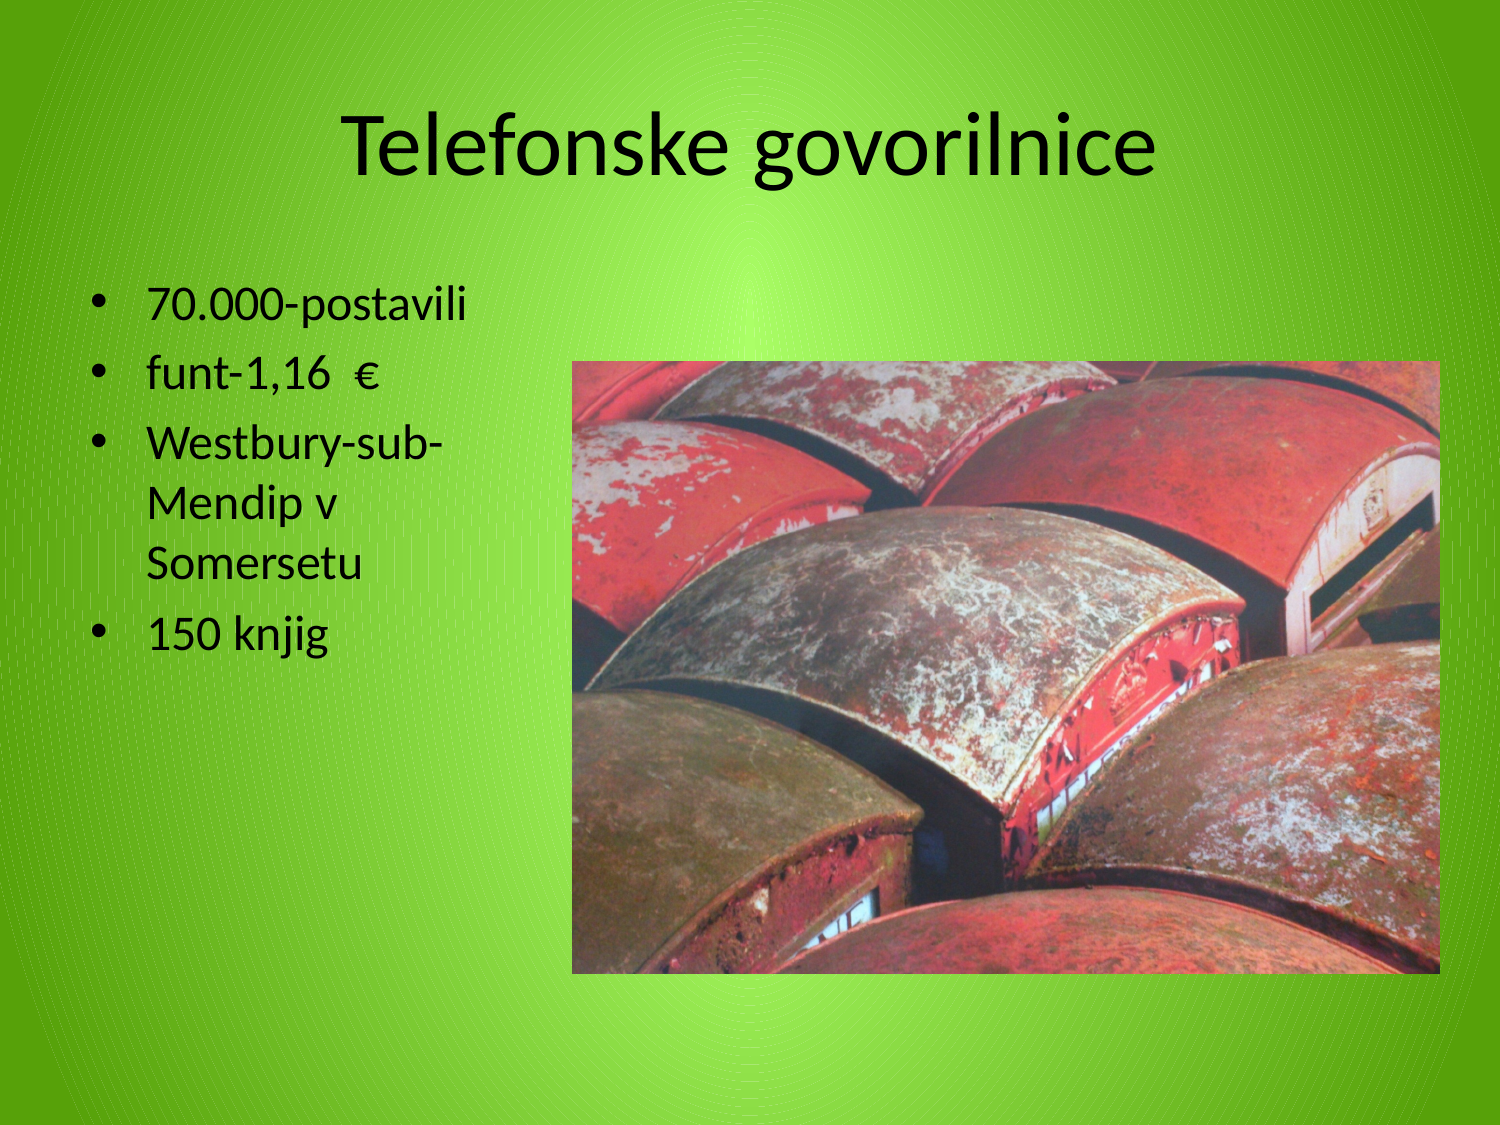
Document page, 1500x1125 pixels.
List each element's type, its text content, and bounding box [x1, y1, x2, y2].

title Telefonske govorilnice [75, 45, 1425, 233]
picture [572, 361, 1440, 974]
list 70.000-postavili funt-1,16 € Westbury-sub-Mendip v Somersetu 150 knjig [75, 262, 561, 1005]
